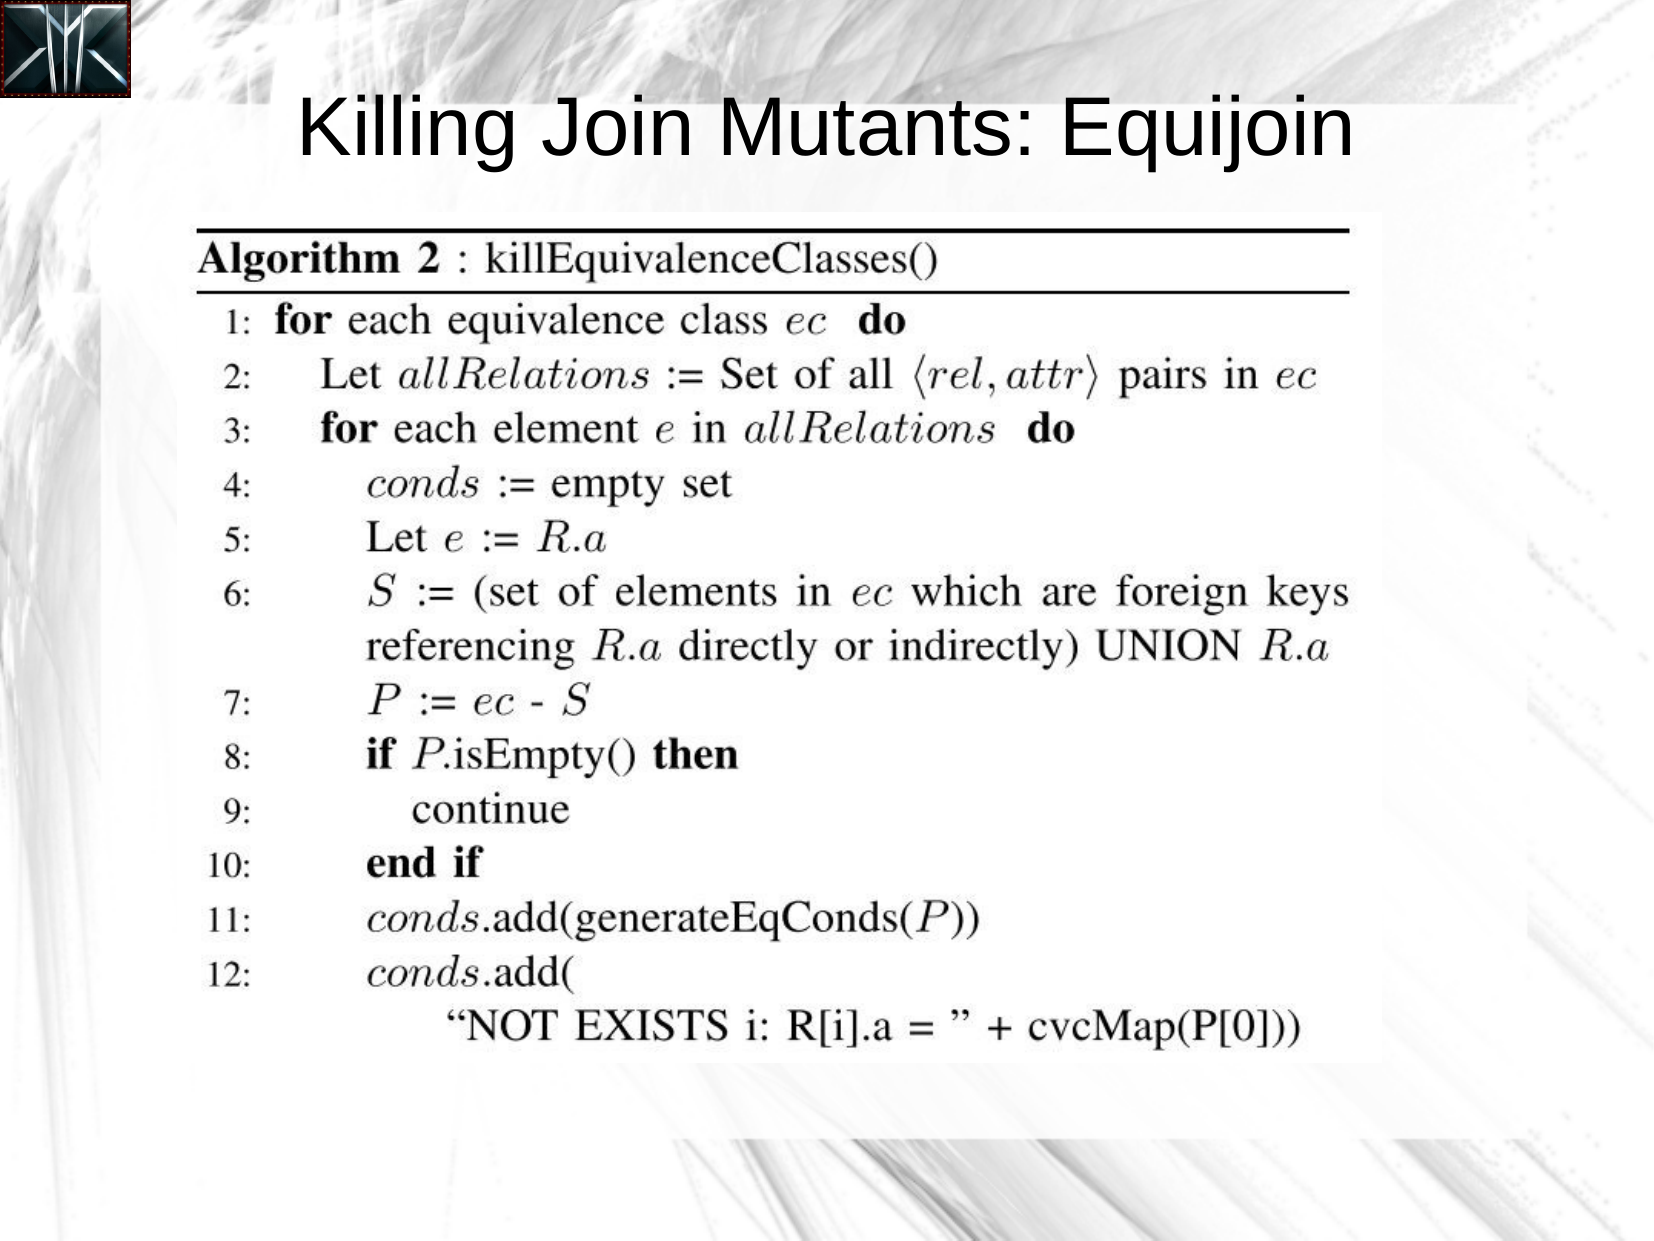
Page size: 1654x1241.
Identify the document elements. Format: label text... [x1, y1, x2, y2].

title Killing Join Mutants: Equijoin [82, 0, 1571, 347]
picture [0, 0, 1654, 1241]
text_box [177, 212, 1382, 1063]
